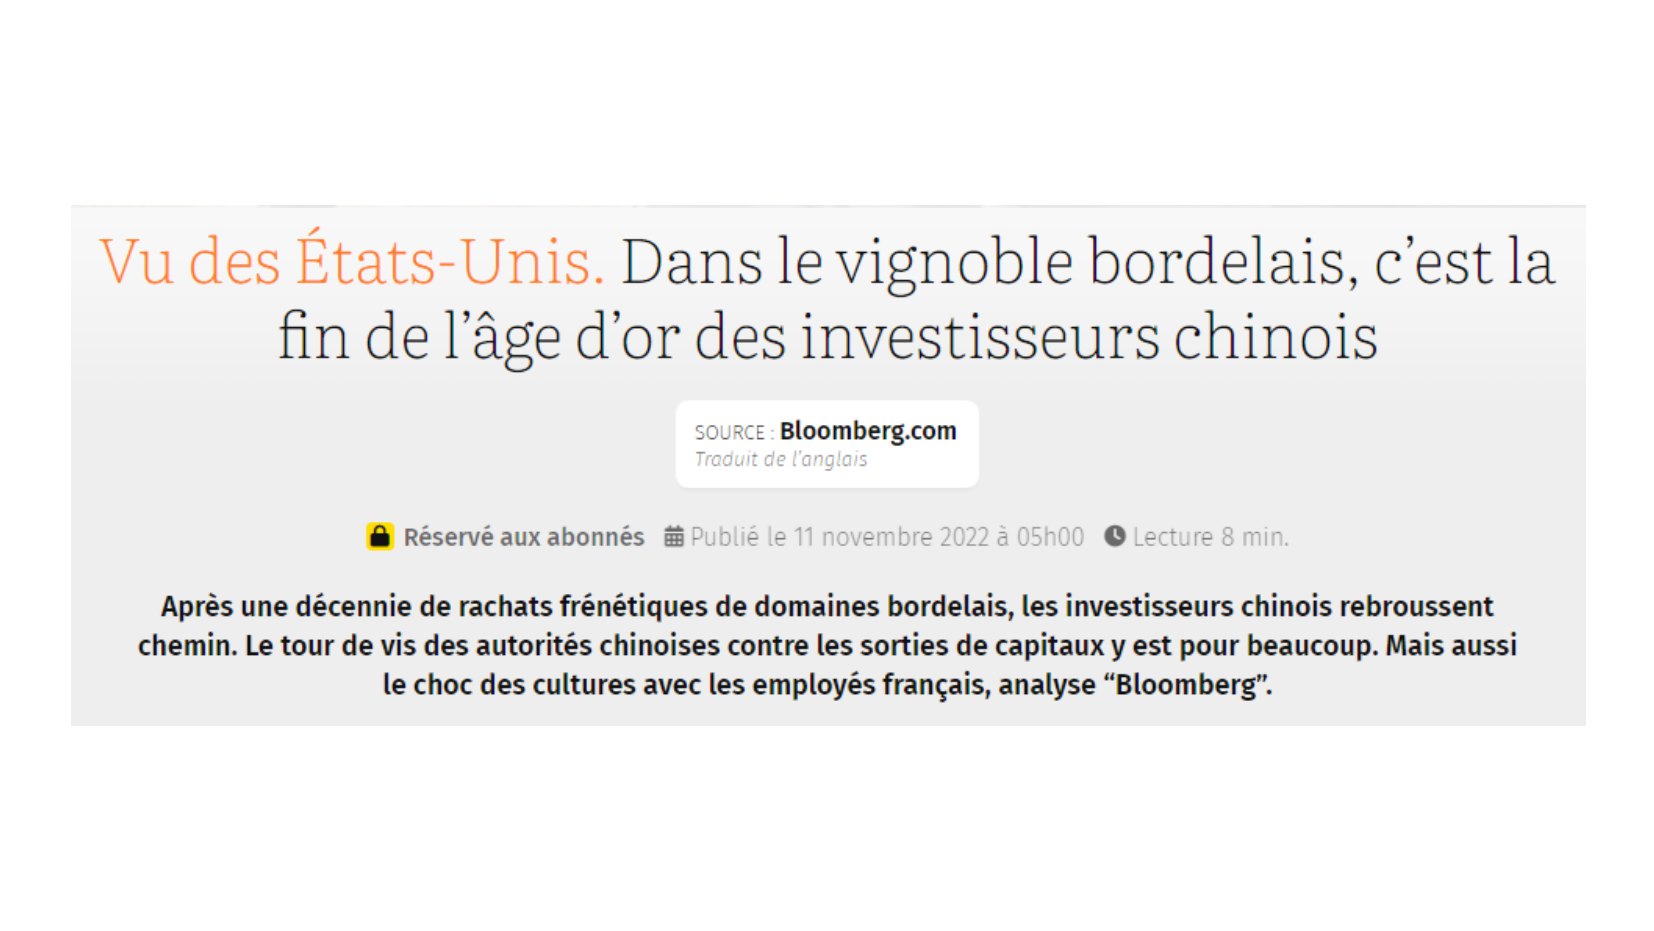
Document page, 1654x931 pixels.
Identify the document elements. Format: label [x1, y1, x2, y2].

picture [71, 205, 1586, 726]
